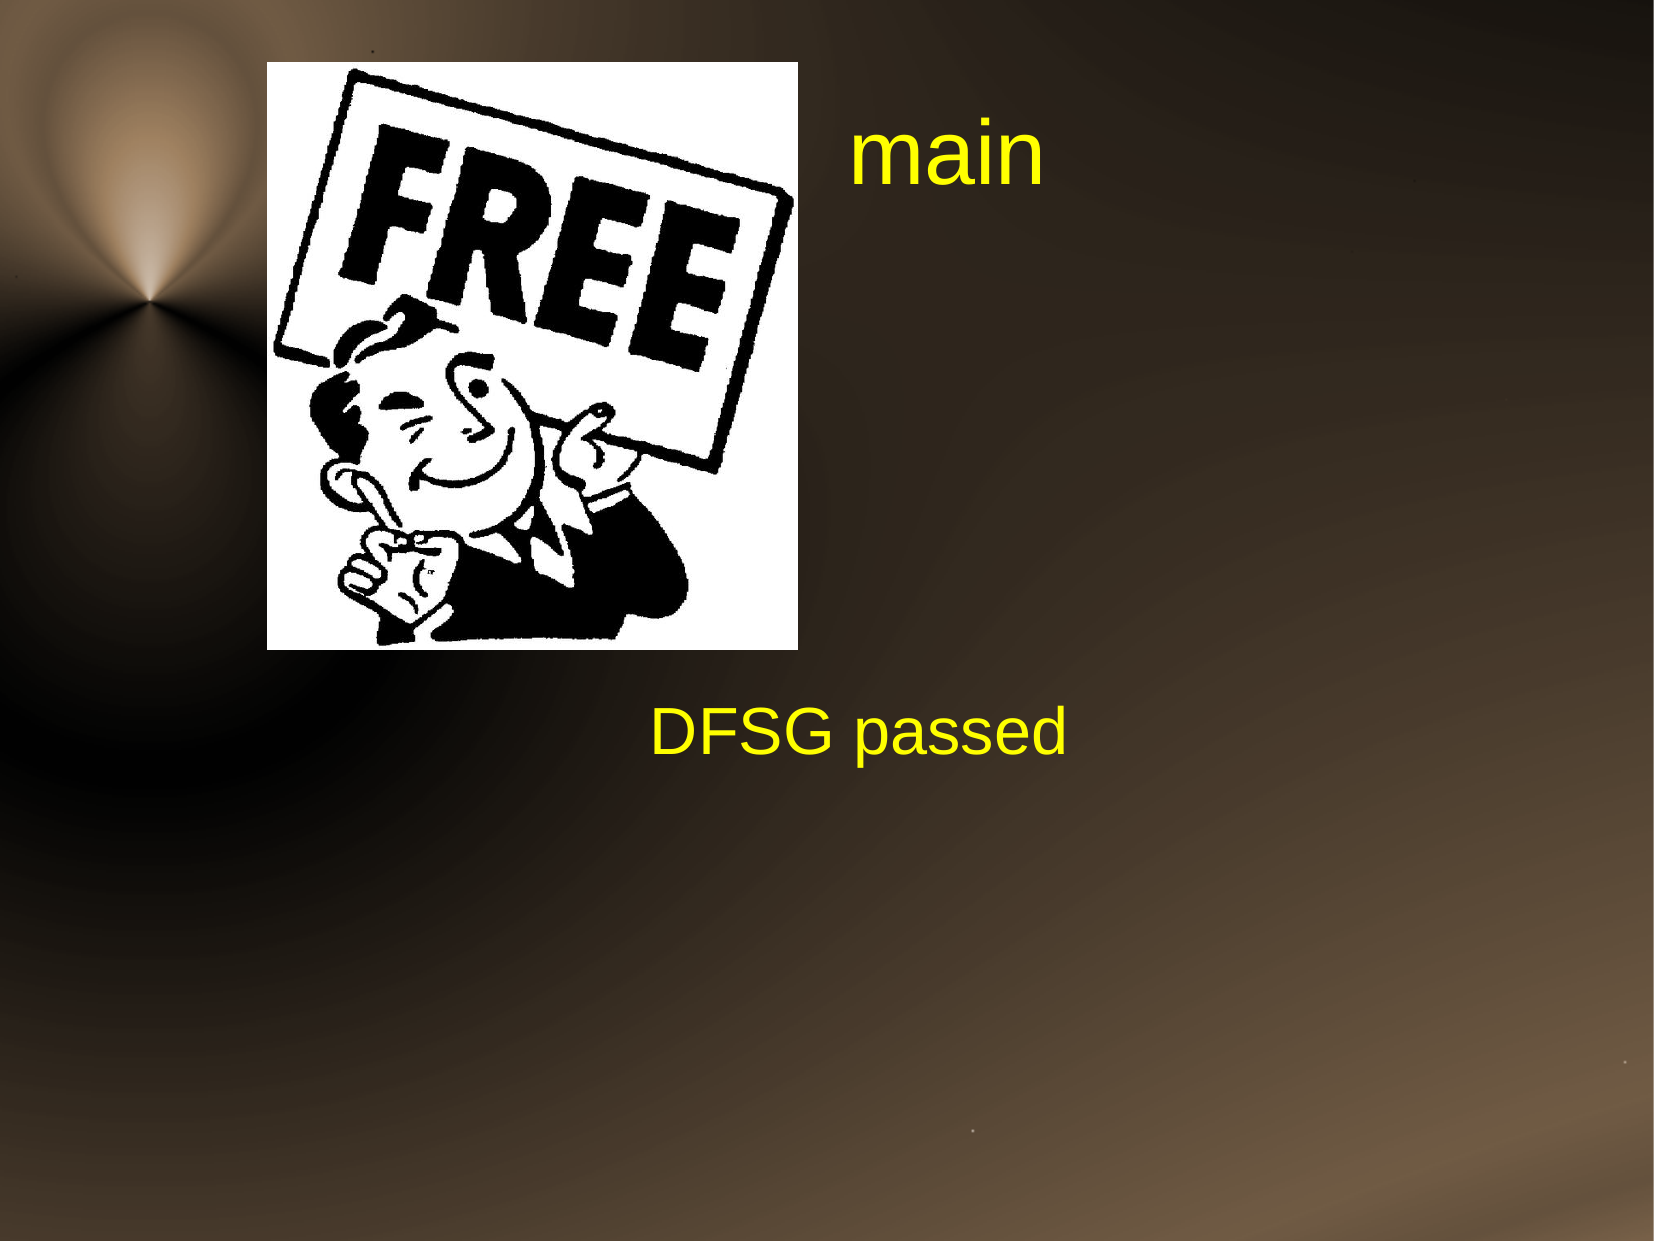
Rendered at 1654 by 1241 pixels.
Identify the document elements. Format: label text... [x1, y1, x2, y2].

picture [0, 0, 1654, 1241]
title main [324, 56, 1571, 250]
subtitle DFSG passed [147, 361, 1571, 1102]
